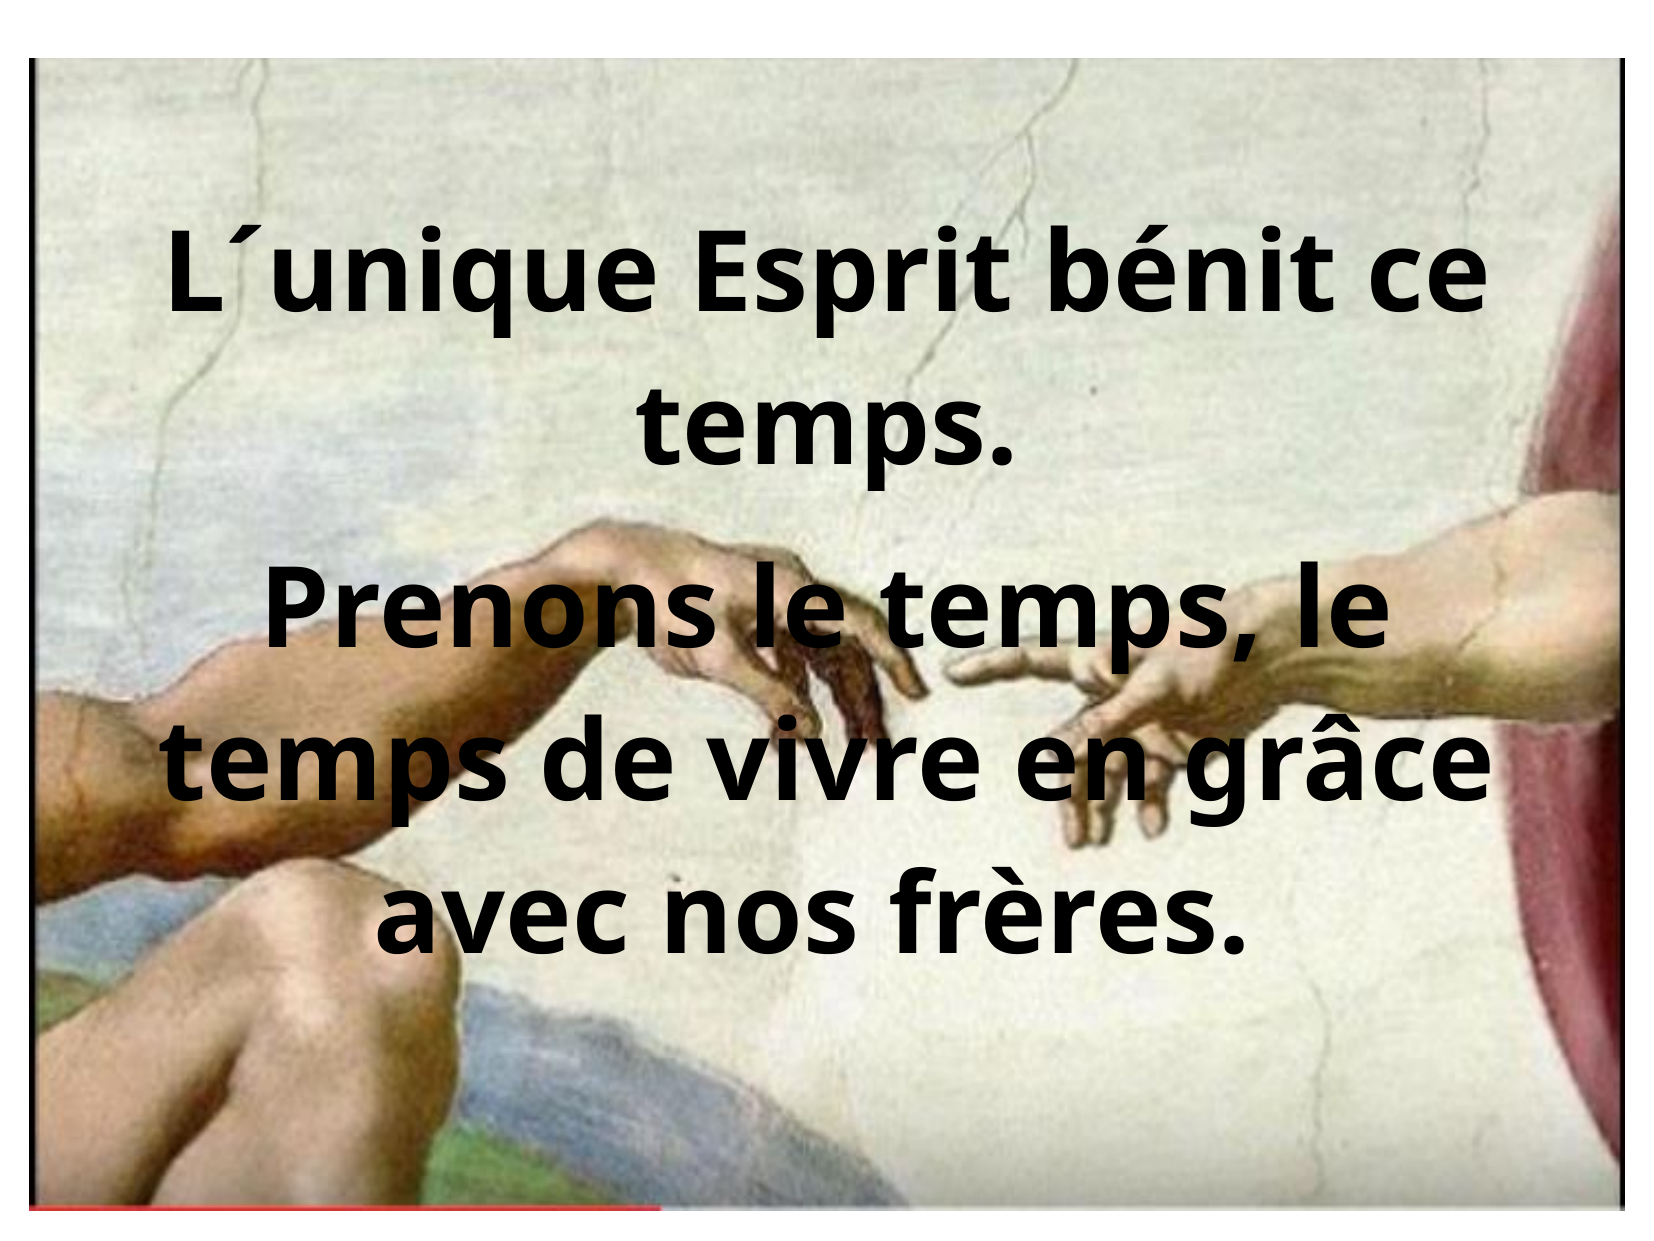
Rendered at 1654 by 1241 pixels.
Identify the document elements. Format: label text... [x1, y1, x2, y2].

list L´unique Esprit bénit ce temps. Prenons le temps, le temps de vivre en grâce avec nos frères. [82, 59, 1571, 1193]
picture [29, 58, 1625, 1211]
